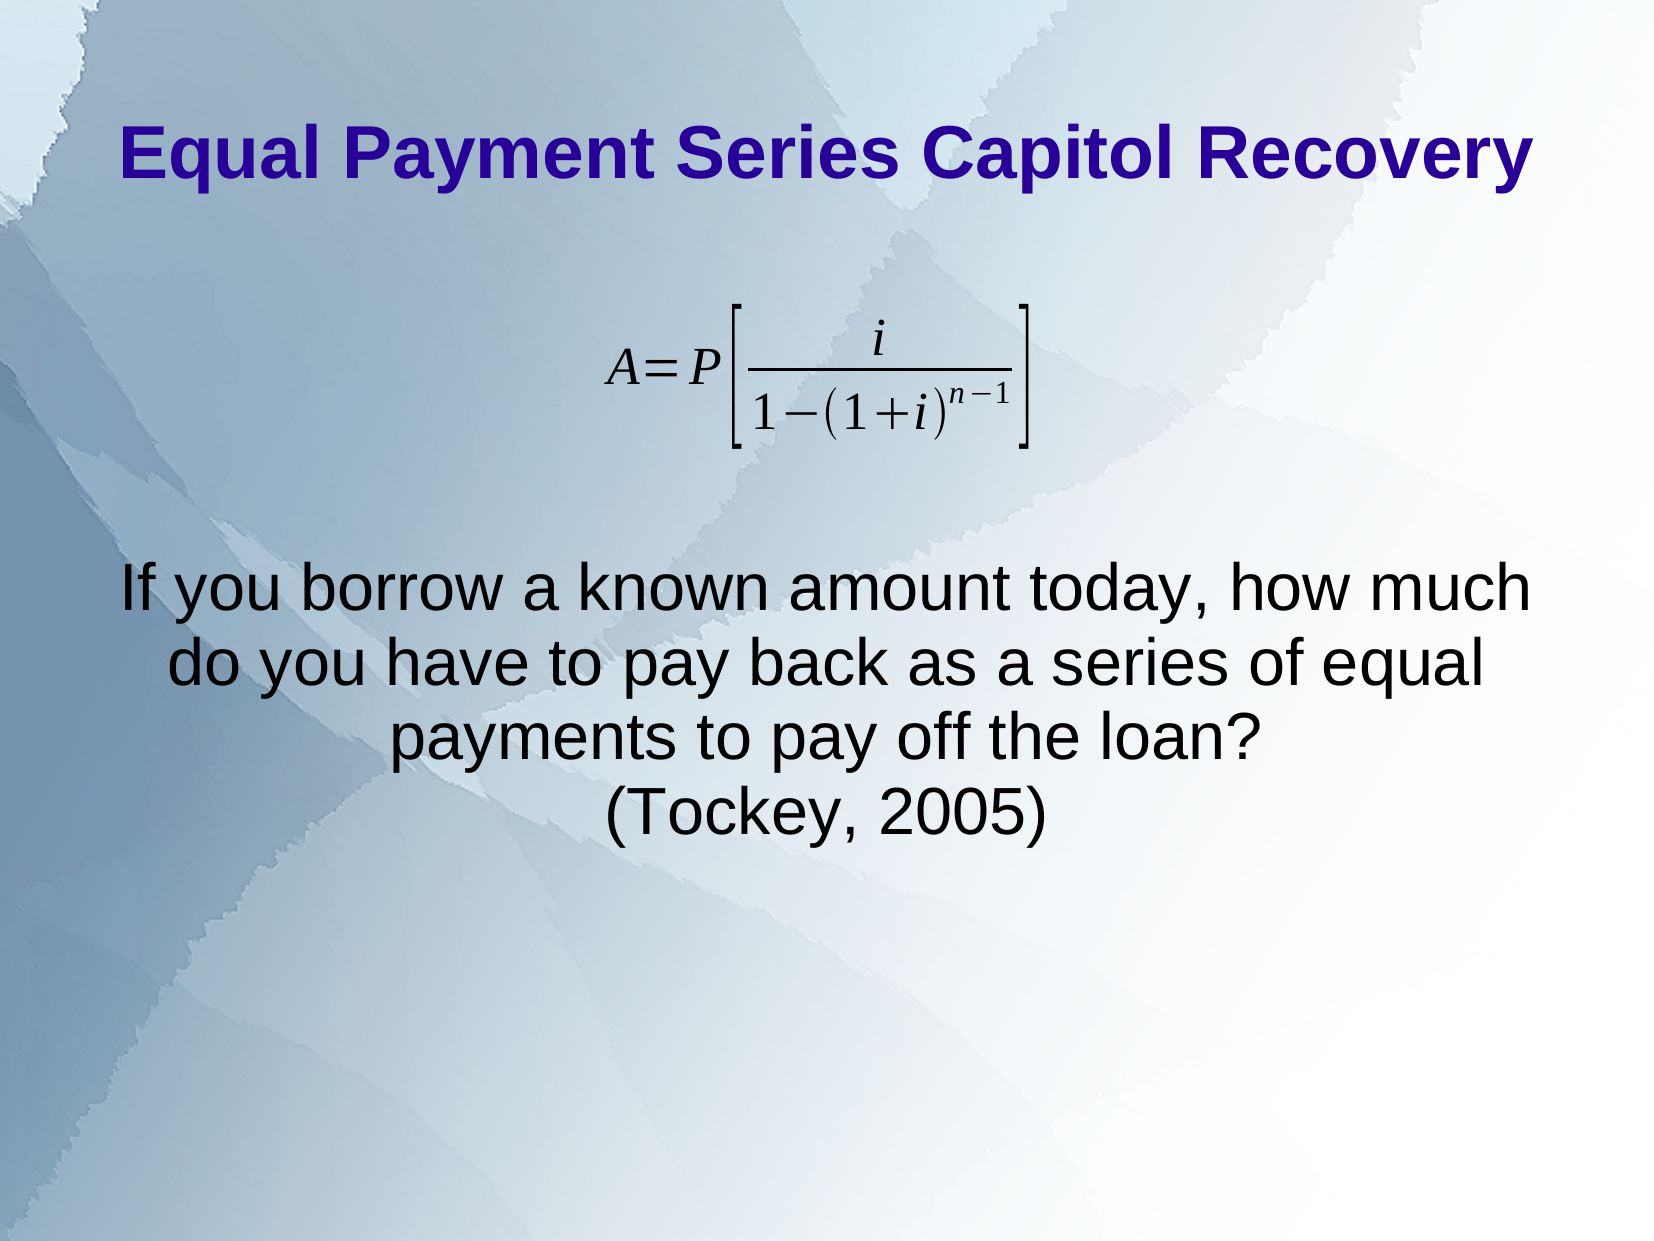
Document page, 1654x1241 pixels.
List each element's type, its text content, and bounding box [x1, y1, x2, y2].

subtitle If you borrow a known amount today, how much do you have to pay back as a series of equal payments to pay off the loan? (Tockey, 2005) [82, 297, 1571, 1102]
picture [0, 0, 1654, 1241]
chart [588, 300, 1046, 451]
title Equal Payment Series Capitol Recovery [82, 56, 1571, 250]
